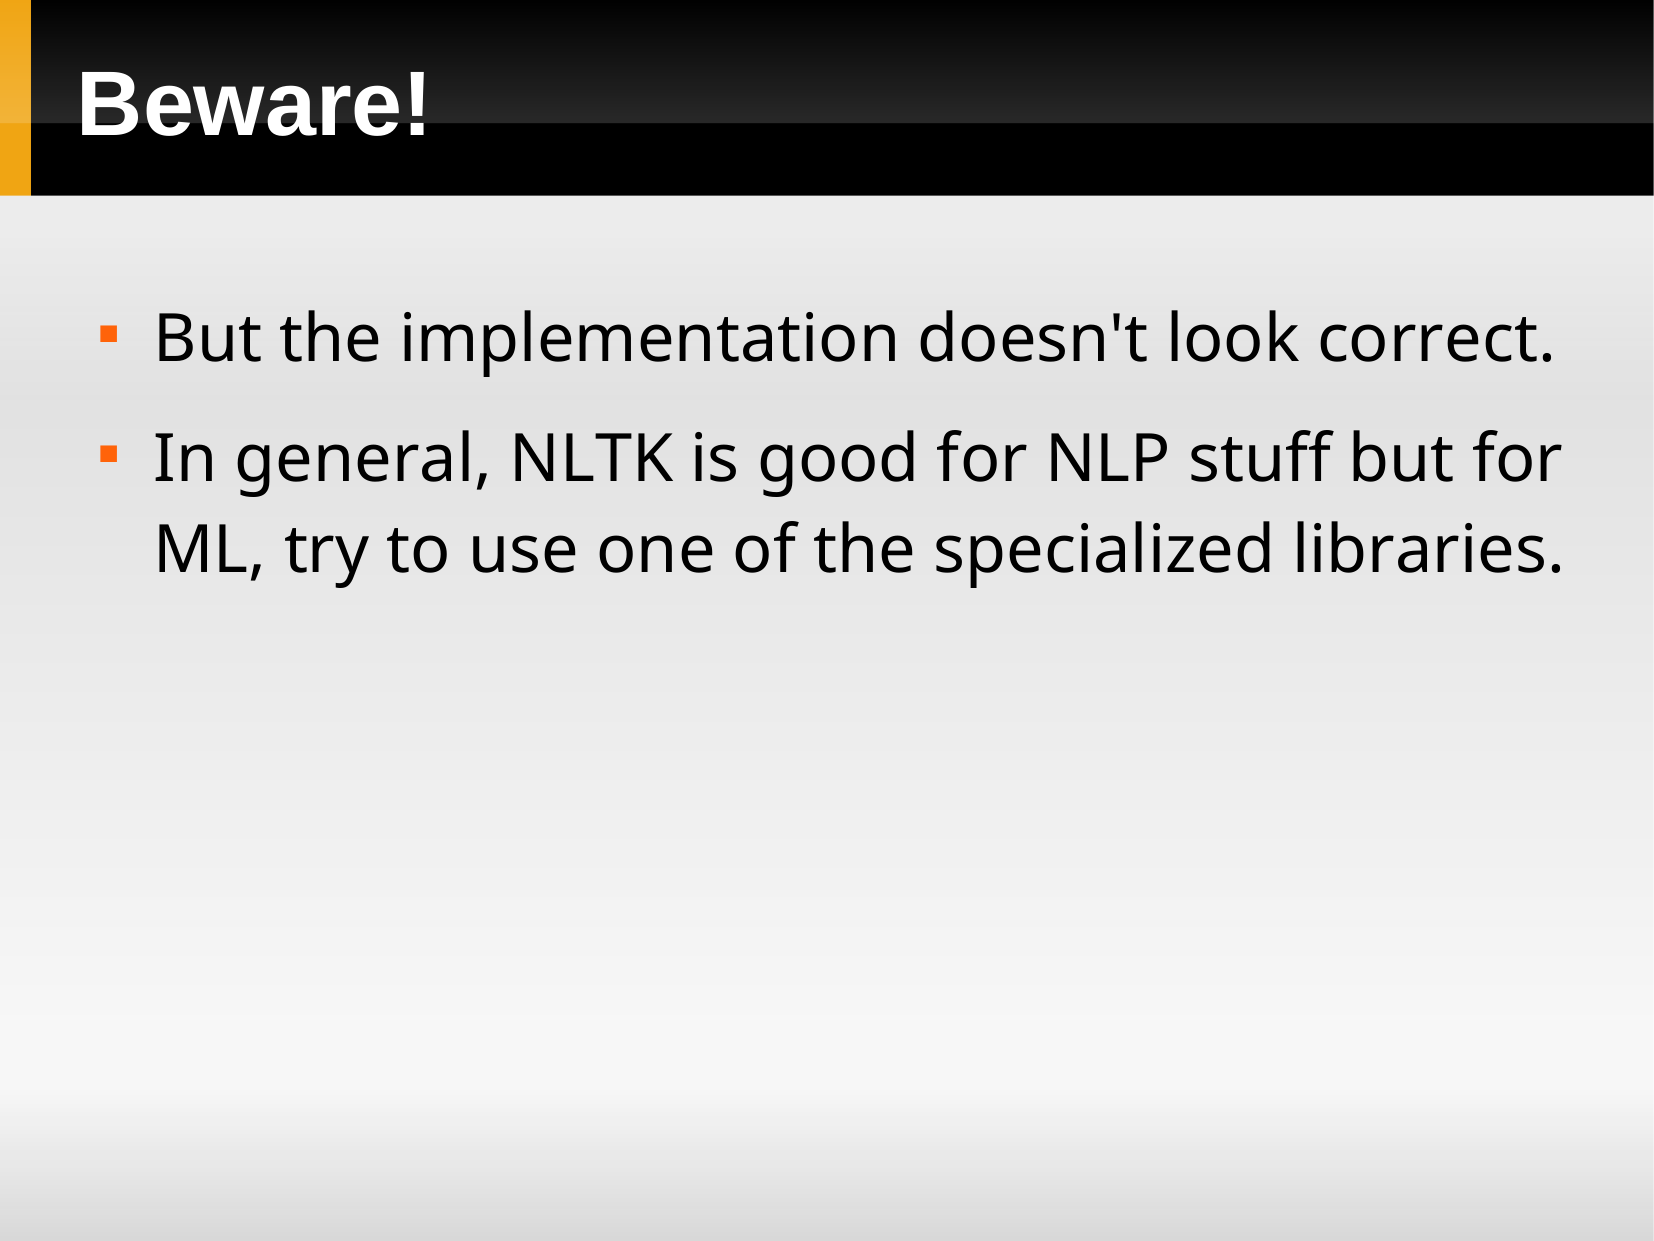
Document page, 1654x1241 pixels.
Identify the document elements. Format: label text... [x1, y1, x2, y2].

title Beware! [76, 7, 1565, 200]
picture [0, 0, 1654, 1241]
list But the implementation doesn't look correct. In general, NLTK is good for NLP stuff but for ML, try to use one of the specialized libraries. [82, 290, 1571, 1094]
